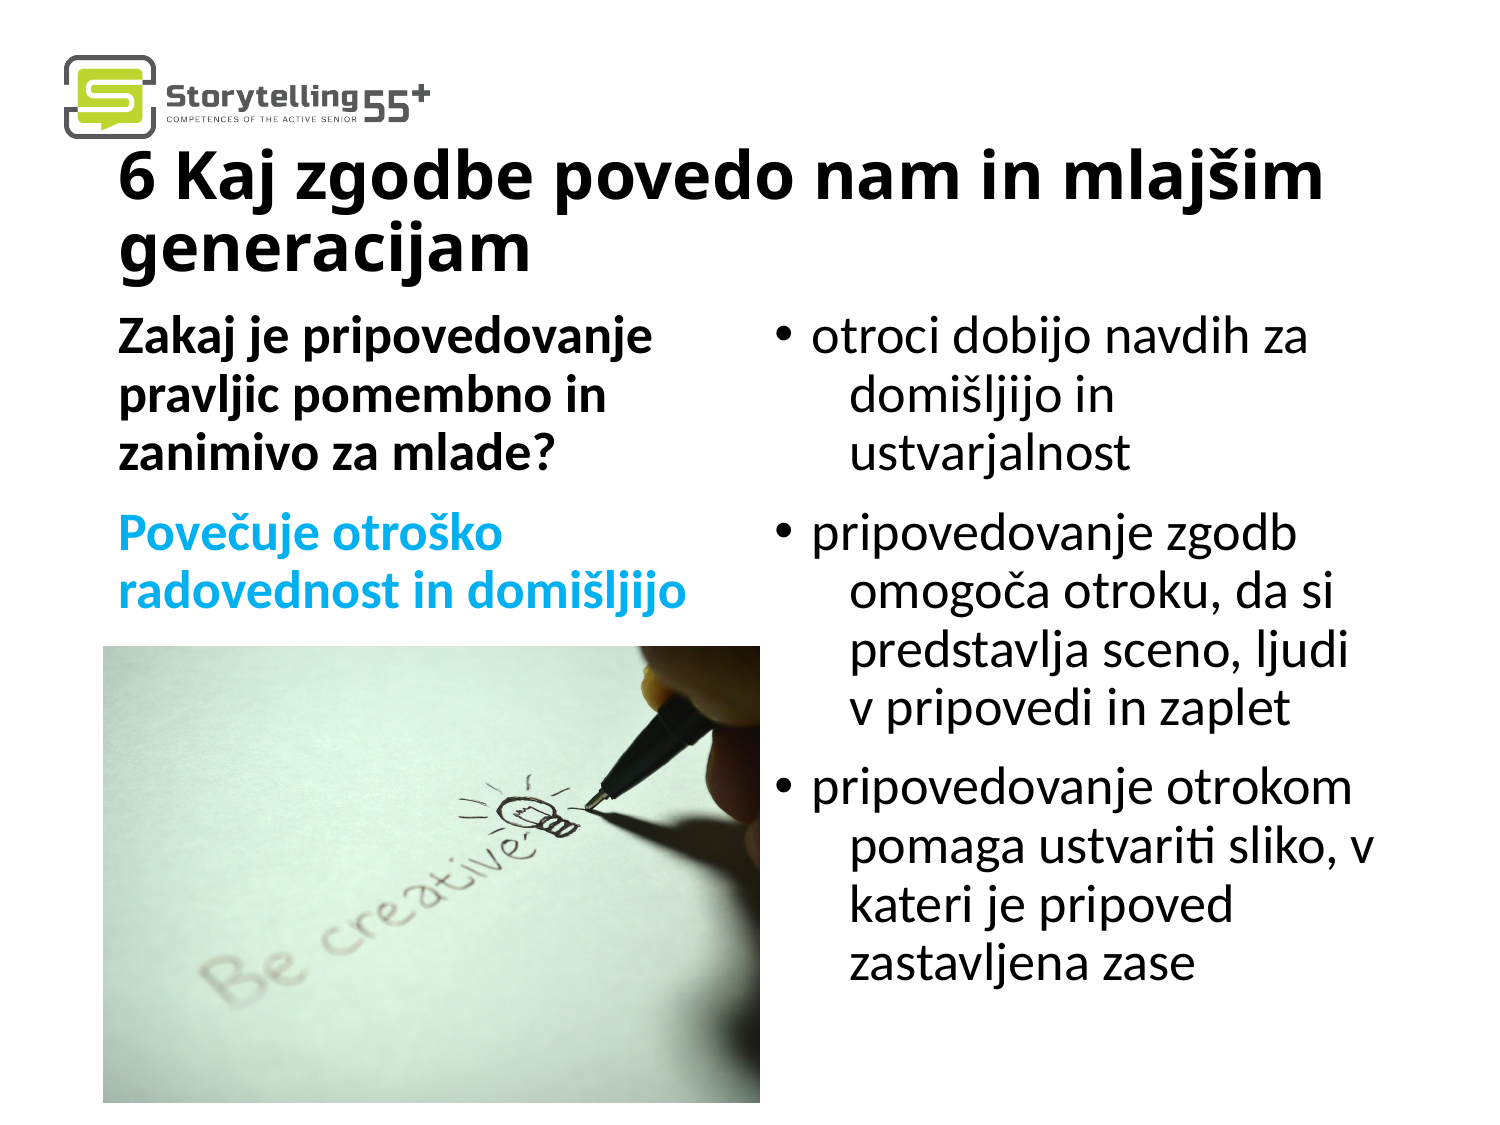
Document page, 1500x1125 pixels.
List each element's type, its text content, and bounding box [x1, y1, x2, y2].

title 6 Kaj zgodbe povedo nam in mlajšim generacijam [103, 127, 1397, 300]
list otroci dobijo navdih za domišljijo in ustvarjalnost pripovedovanje zgodb omogoča otroku, da si predstavlja sceno, ljudi v pripovedi in zaplet pripovedovanje otrokom pomaga ustvariti sliko, v kateri je pripoved zastavljena zase [759, 299, 1397, 1014]
picture [103, 646, 760, 1103]
list Zakaj je pripovedovanje pravljic pomembno in zanimivo za mlade? Povečuje otroško radovednost in domišljijo [103, 299, 741, 646]
picture [64, 55, 430, 139]
